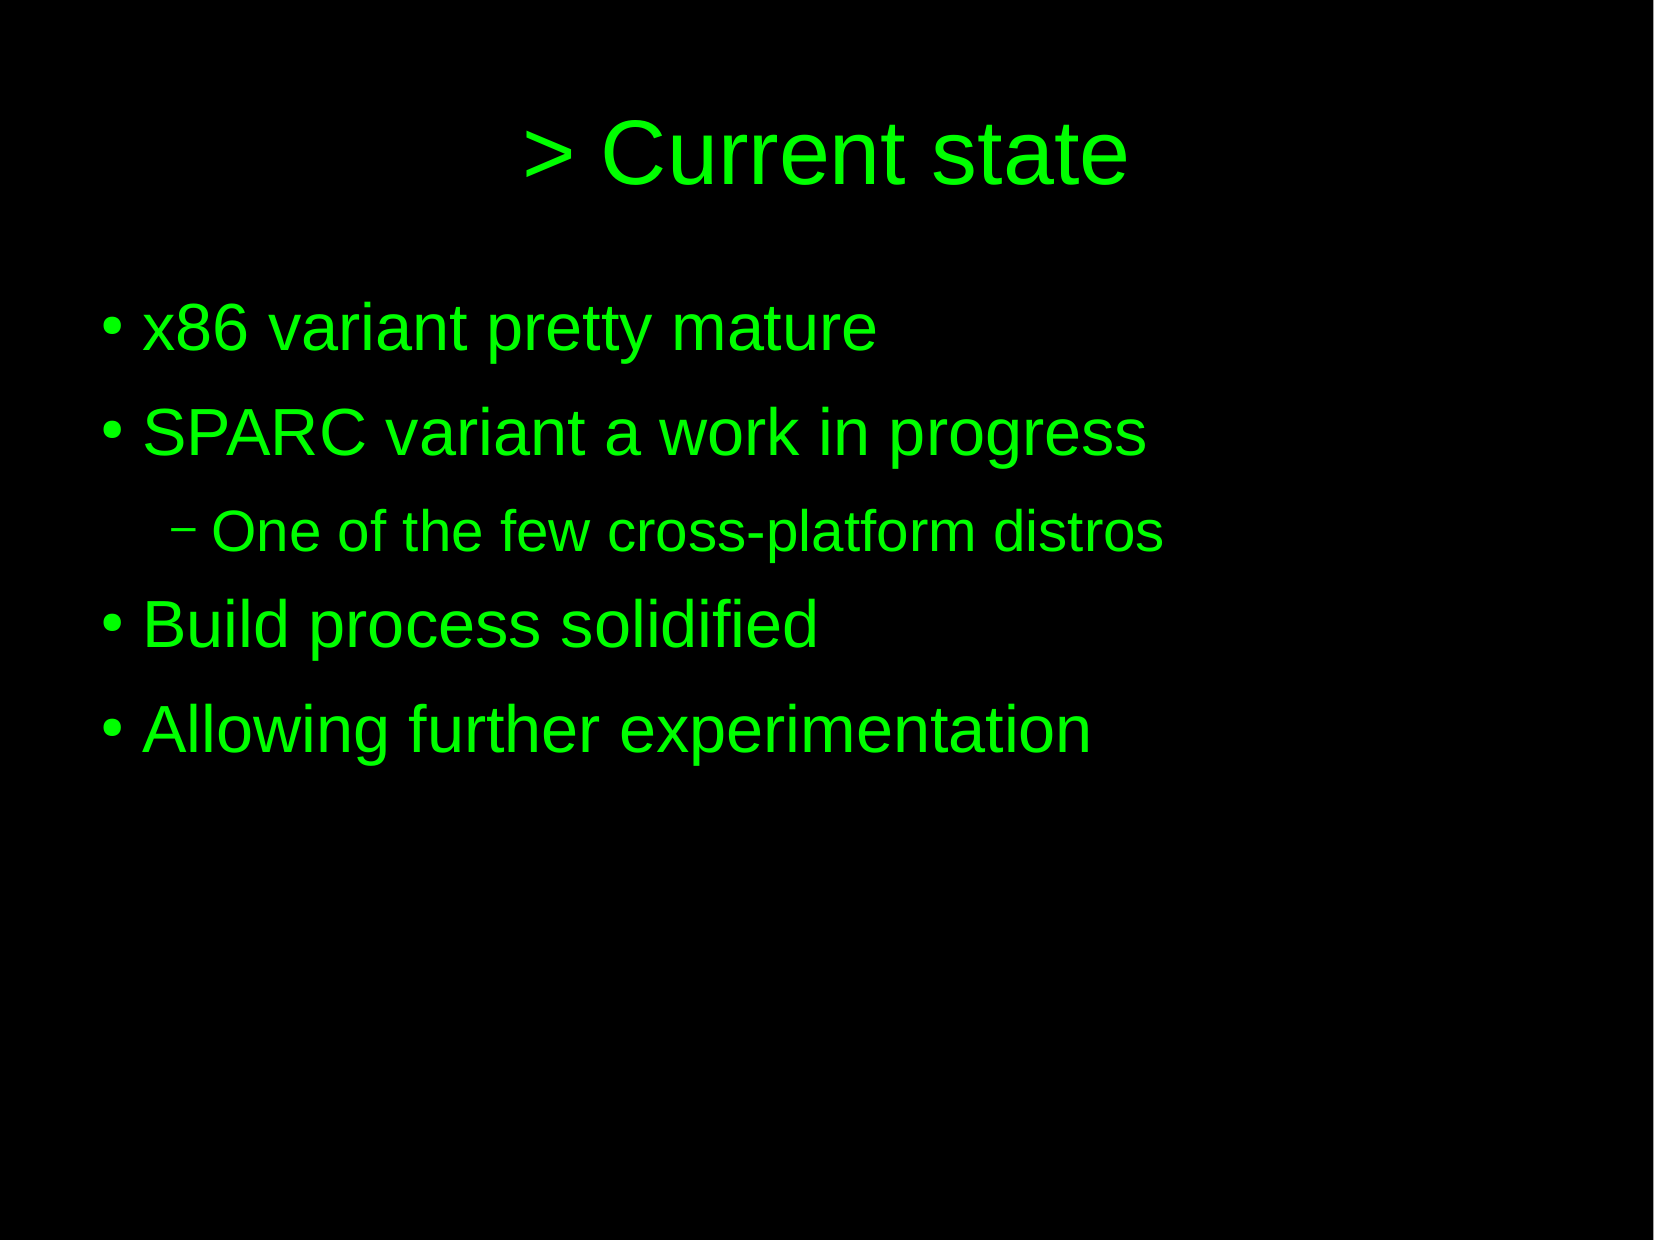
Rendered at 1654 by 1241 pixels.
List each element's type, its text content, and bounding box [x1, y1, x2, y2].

list x86 variant pretty mature SPARC variant a work in progress One of the few cross-platform distros Build process solidified Allowing further experimentation [82, 290, 1571, 1010]
title > Current state [82, 49, 1571, 257]
